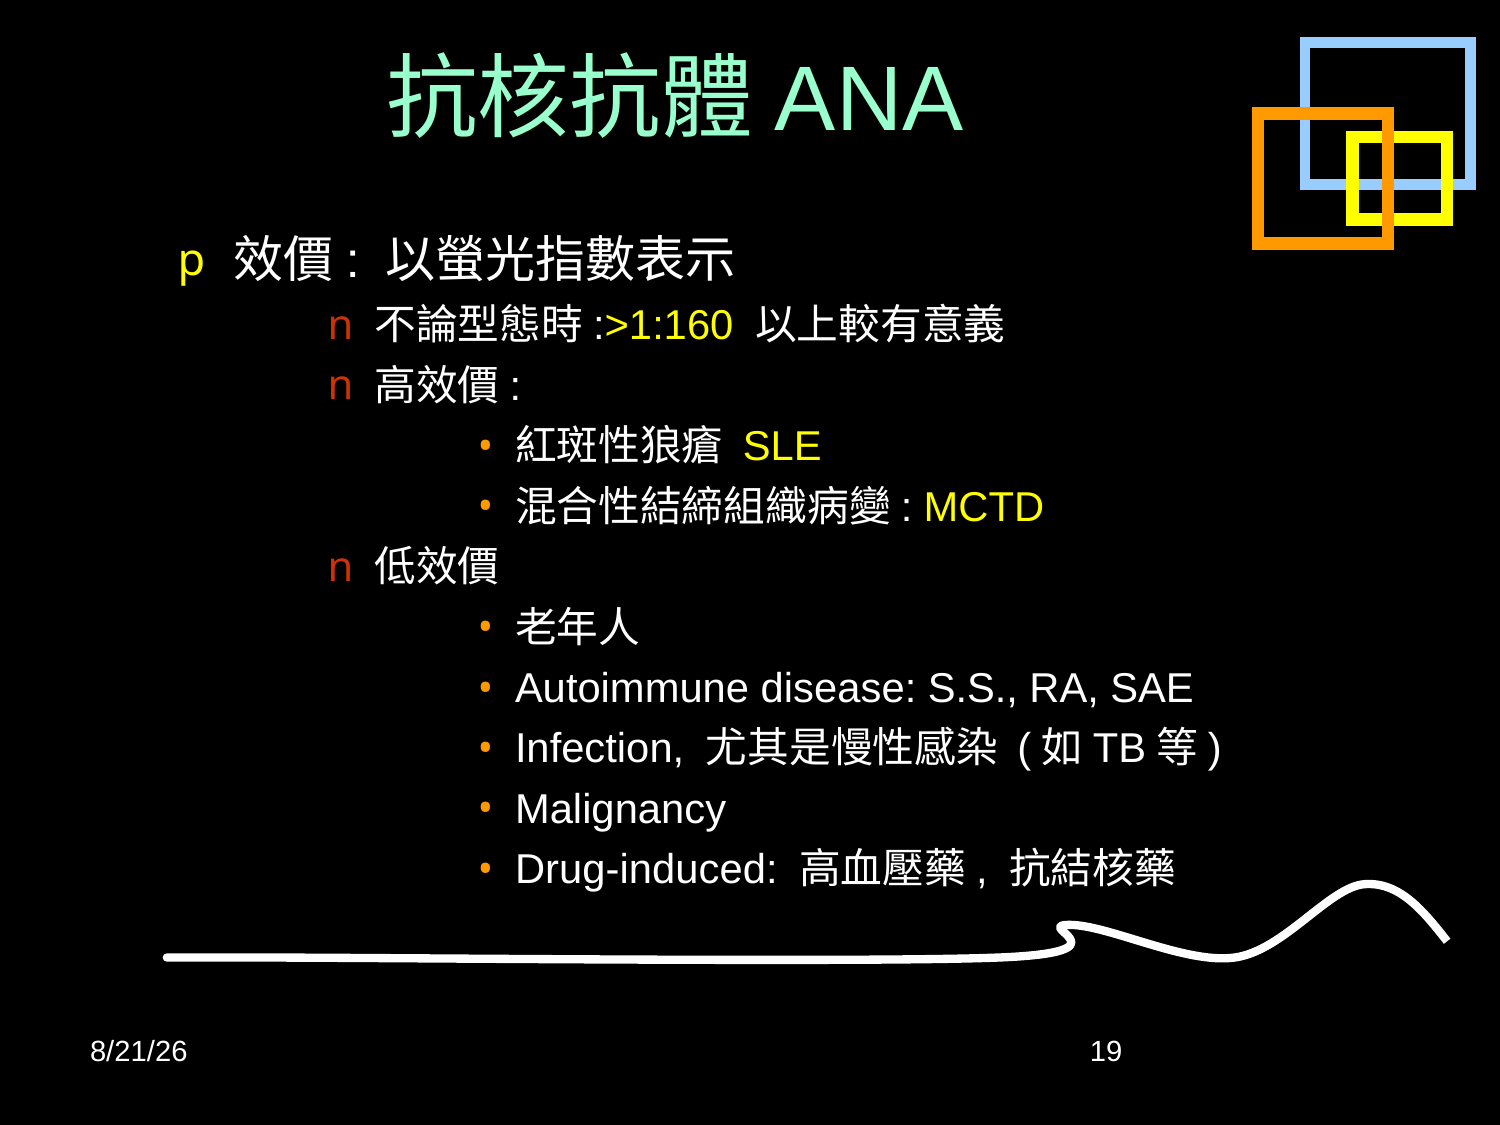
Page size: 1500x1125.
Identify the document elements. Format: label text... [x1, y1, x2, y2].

text_box [1074, 1024, 1426, 1103]
title 抗核抗體ANA [37, 0, 1313, 188]
text_box [75, 1024, 426, 1103]
list 效價: 以螢光指數表示 不論型態時:>1:160 以上較有意義 高效價: 紅斑性狼瘡 SLE 混合性結締組織病變: MCTD 低效價 老年人 Autoimmune disease: S.S., RA, SAE Infection, 尤其是慢性感染 (如TB等) Malignancy Drug-induced: 高血壓藥, 抗結核藥 [162, 220, 1306, 912]
